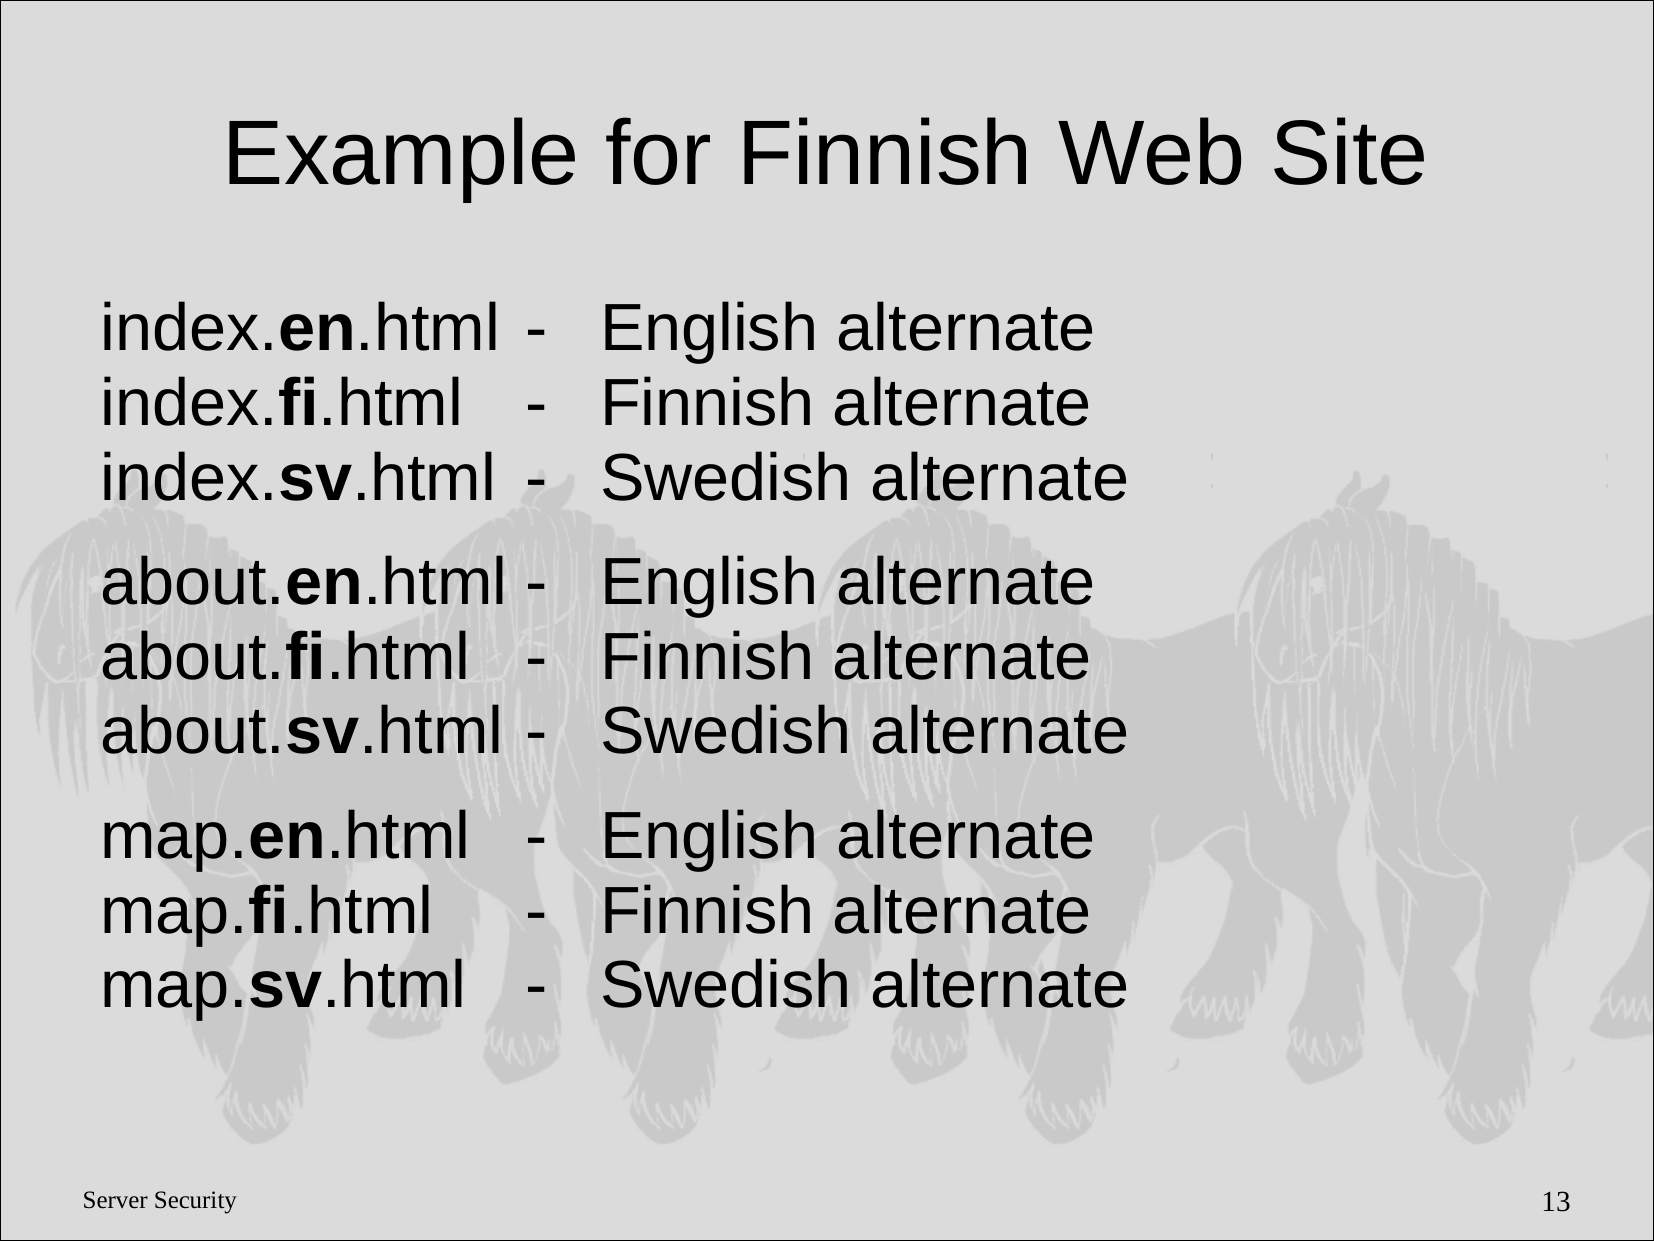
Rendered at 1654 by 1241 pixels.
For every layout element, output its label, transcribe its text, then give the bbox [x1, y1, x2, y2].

title Example for Finnish Web Site [82, 49, 1571, 257]
list index.en.html - English alternate index.fi.html - Finnish alternate index.sv.html - Swedish alternate about.en.html - English alternate about.fi.html - Finnish alternate about.sv.html - Swedish alternate map.en.html - English alternate map.fi.html - Finnish alternate map.sv.html - Swedish alternate [82, 290, 1571, 1124]
